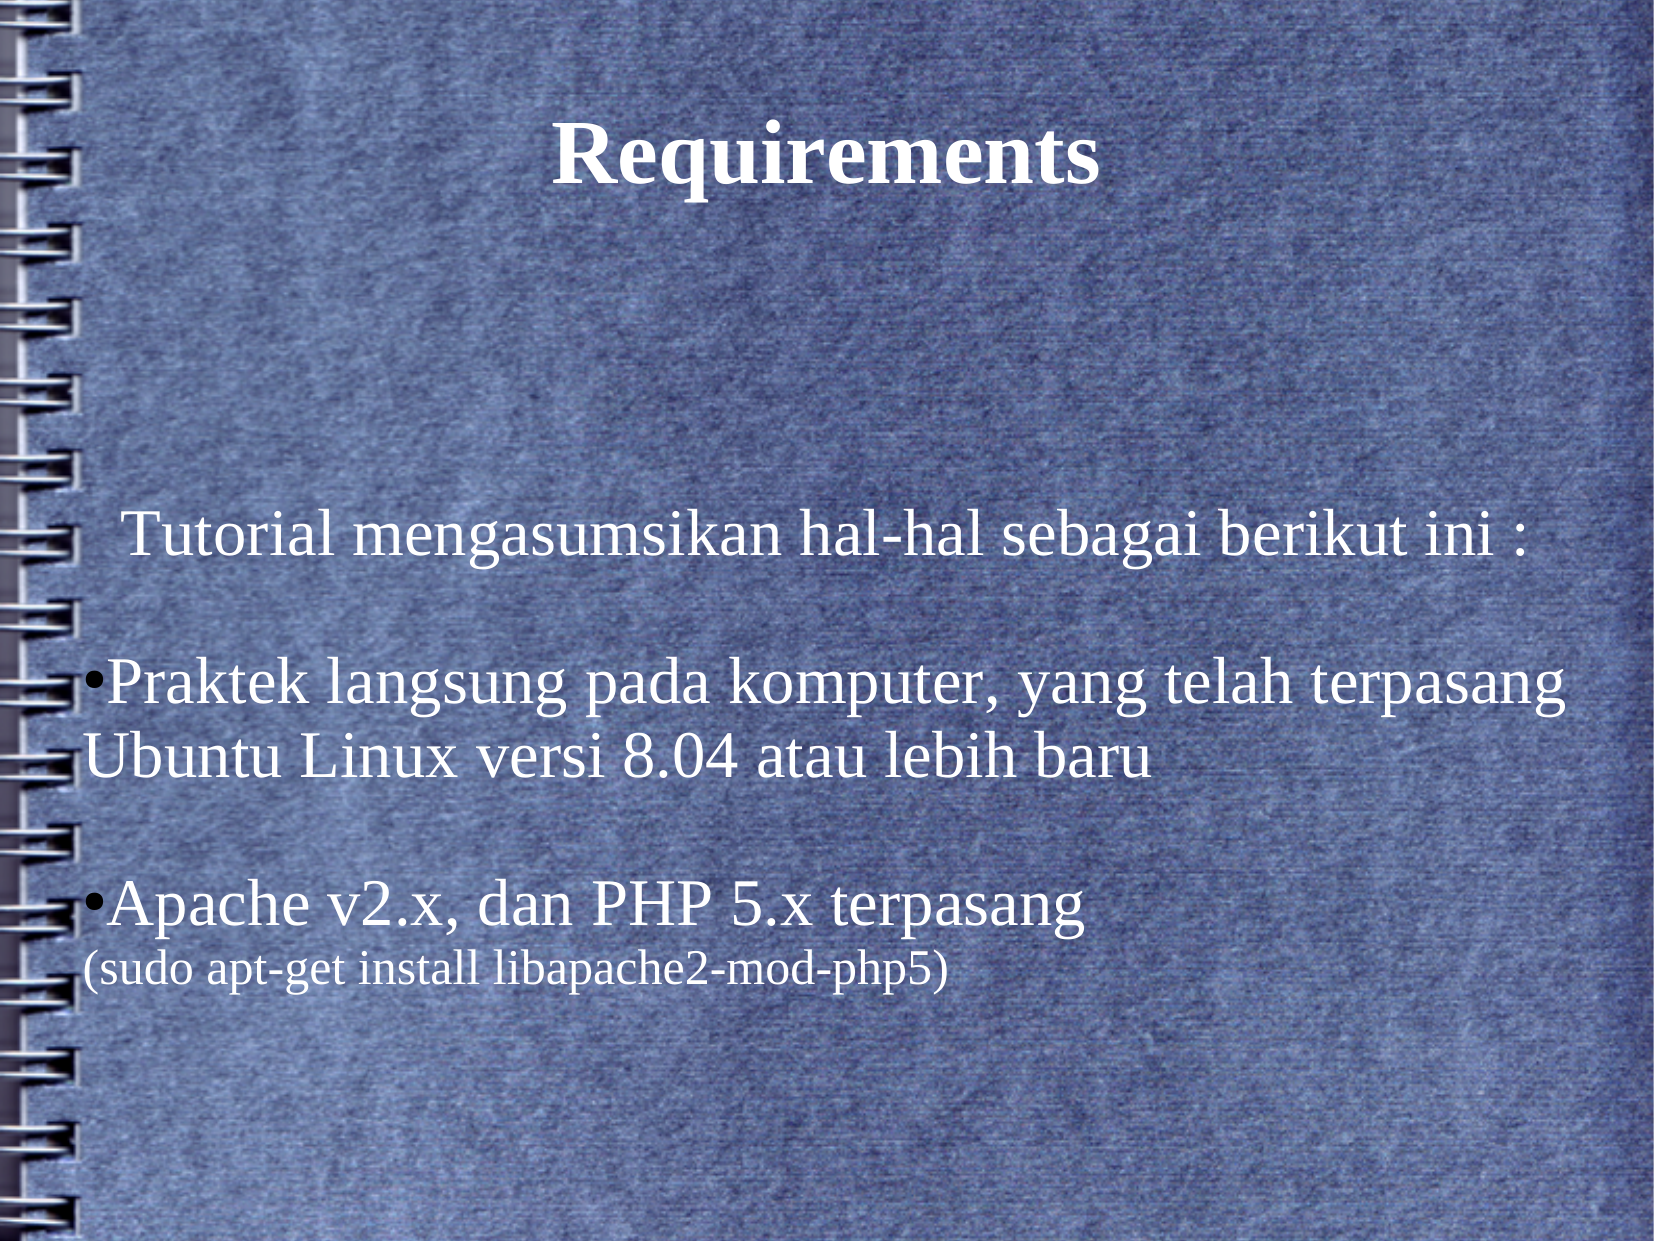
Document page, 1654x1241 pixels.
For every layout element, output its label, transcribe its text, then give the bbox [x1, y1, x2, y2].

subtitle Tutorial mengasumsikan hal-hal sebagai berikut ini : Praktek langsung pada komputer, yang telah terpasang Ubuntu Linux versi 8.04 atau lebih baru Apache v2.x, dan PHP 5.x terpasang (sudo apt-get install libapache2-mod-php5) [82, 297, 1571, 1102]
title Requirements [82, 56, 1571, 250]
picture [0, 0, 1654, 1241]
